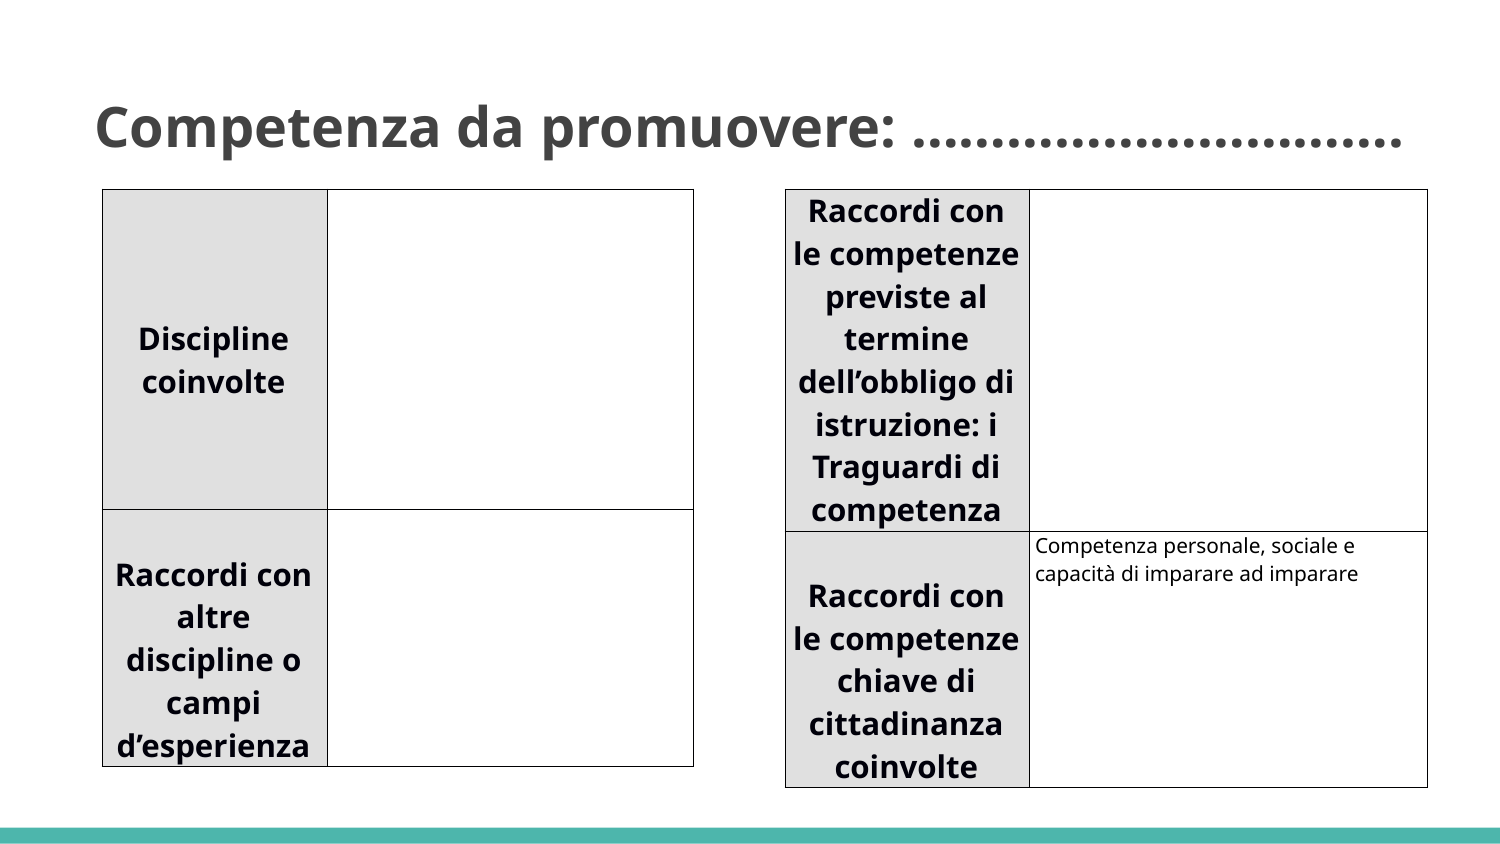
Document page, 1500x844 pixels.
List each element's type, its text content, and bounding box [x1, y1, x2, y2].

table_header [1030, 190, 1427, 531]
table_header Raccordi con le competenze previste al termine dell’obbligo di istruzione: i Traguardi di competenza [786, 190, 1029, 531]
table_cell [328, 510, 693, 766]
table_header Discipline coinvolte [103, 190, 327, 509]
table_cell Competenza personale, sociale e capacità di imparare ad imparare [1030, 532, 1427, 787]
table_cell Raccordi con altre discipline o campi d’esperienza [103, 510, 327, 766]
title Competenza da promuovere: …………………………. [51, 72, 1449, 189]
table_cell Raccordi con le competenze chiave di cittadinanza coinvolte [786, 532, 1029, 787]
table_header [328, 190, 693, 509]
